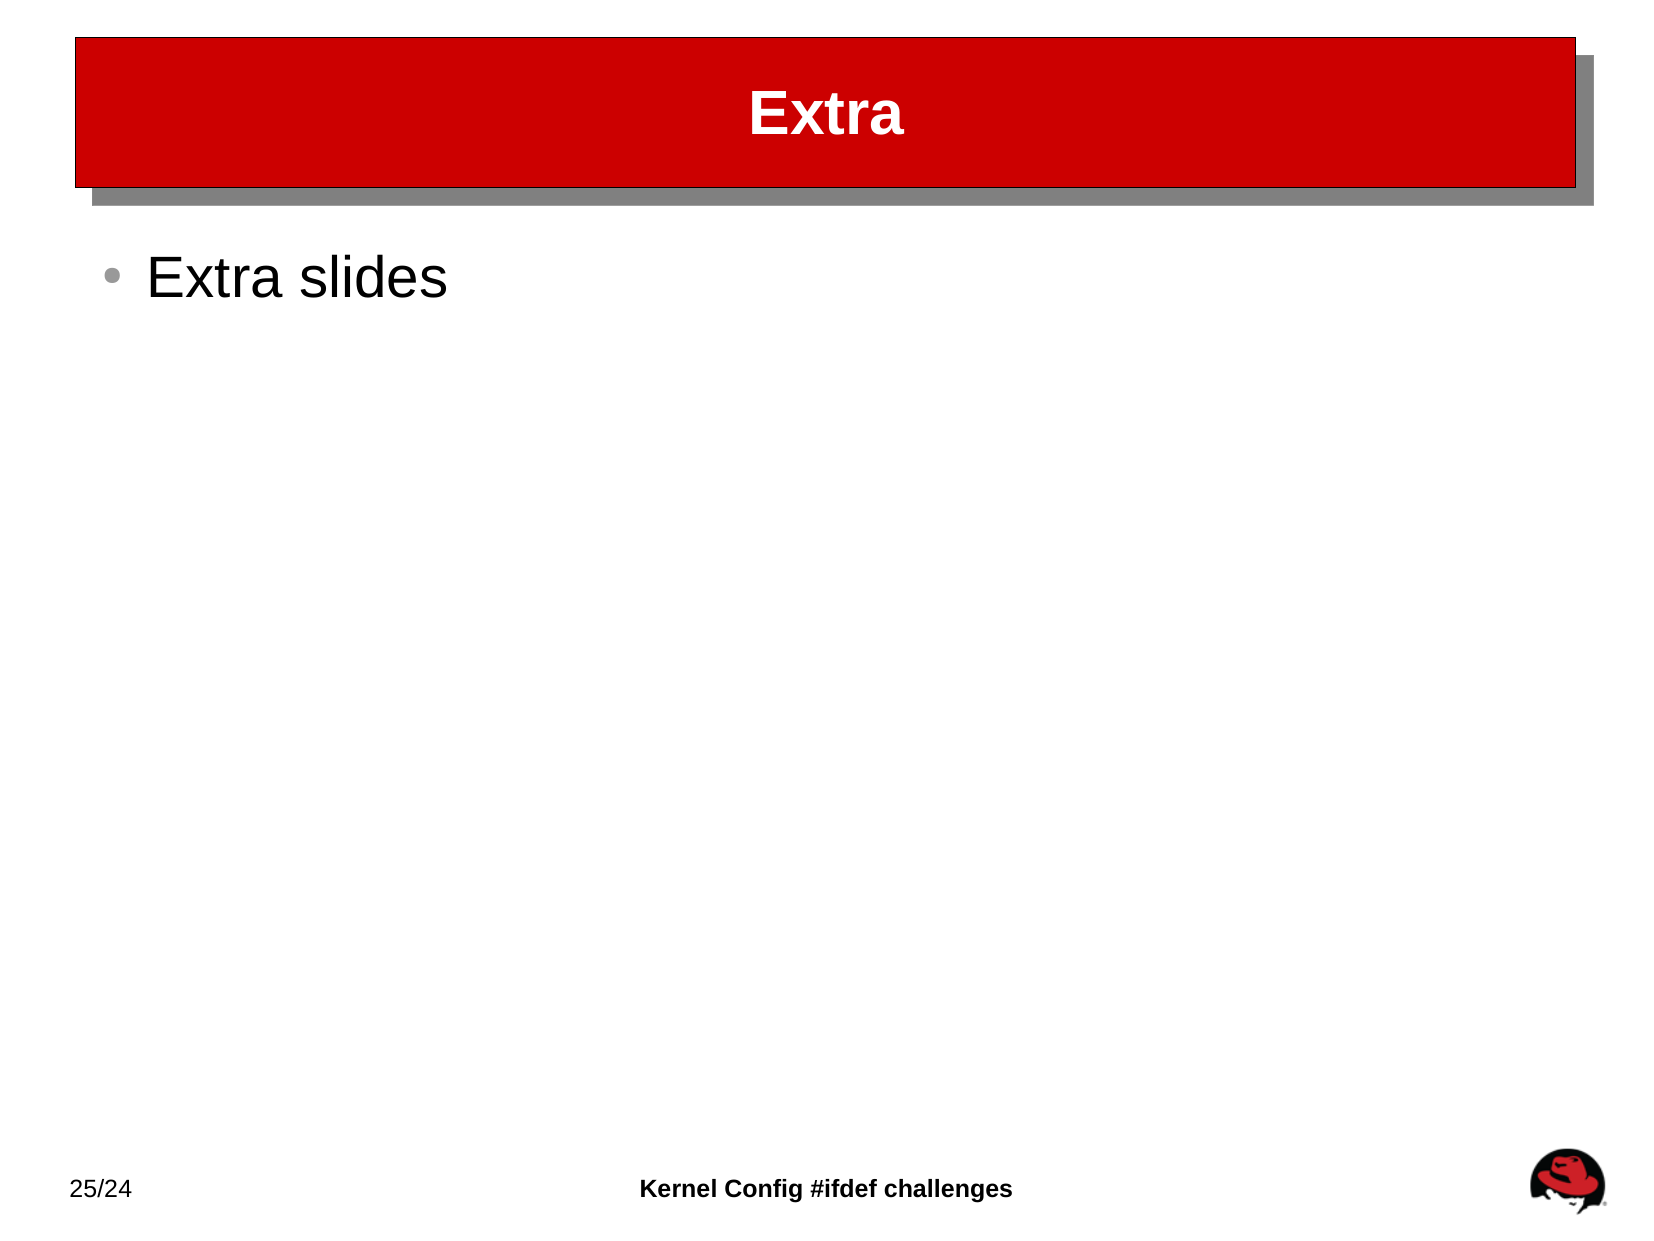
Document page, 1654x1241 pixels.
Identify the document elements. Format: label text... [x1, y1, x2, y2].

title Extra [82, 37, 1571, 188]
list Extra slides [86, 244, 1576, 1039]
picture [1529, 1146, 1613, 1224]
